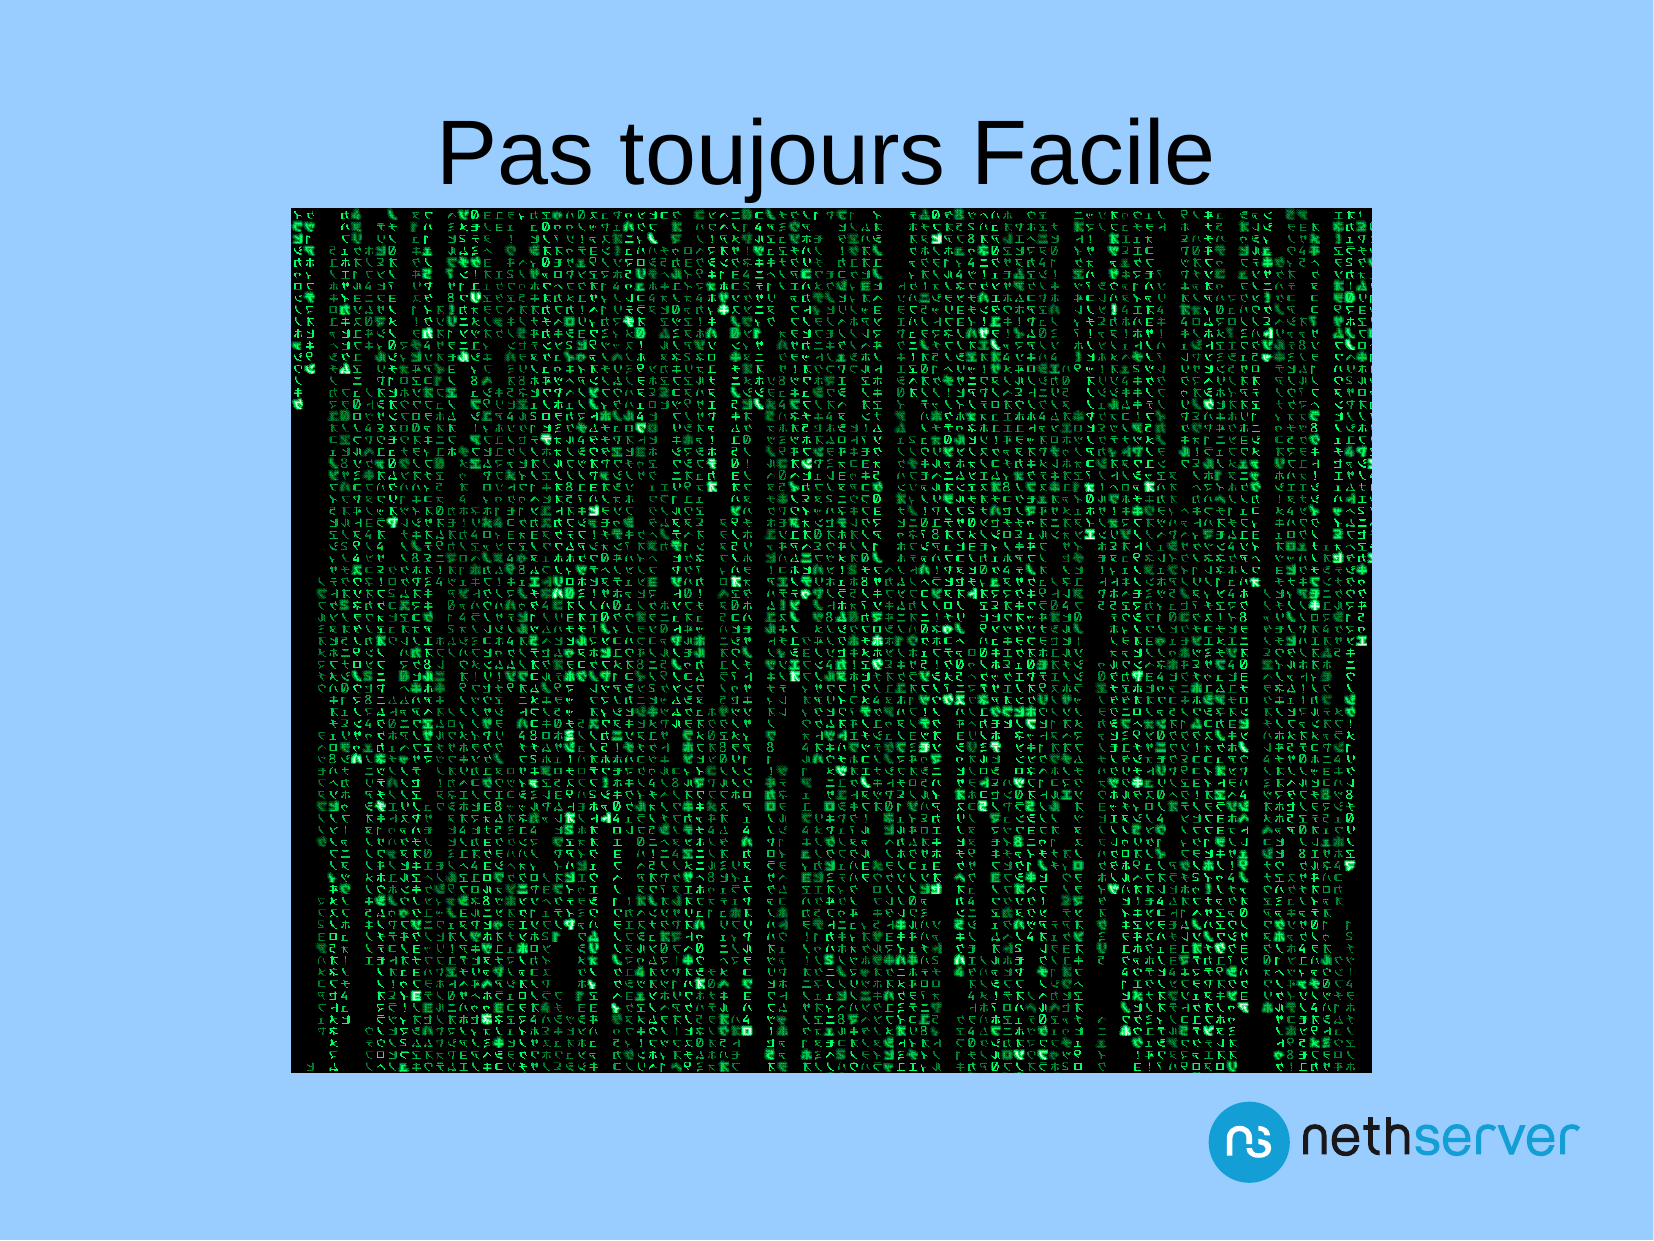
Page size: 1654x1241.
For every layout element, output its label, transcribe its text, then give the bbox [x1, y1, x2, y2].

picture [291, 208, 1654, 1241]
title Pas toujours Facile [82, 49, 1571, 257]
